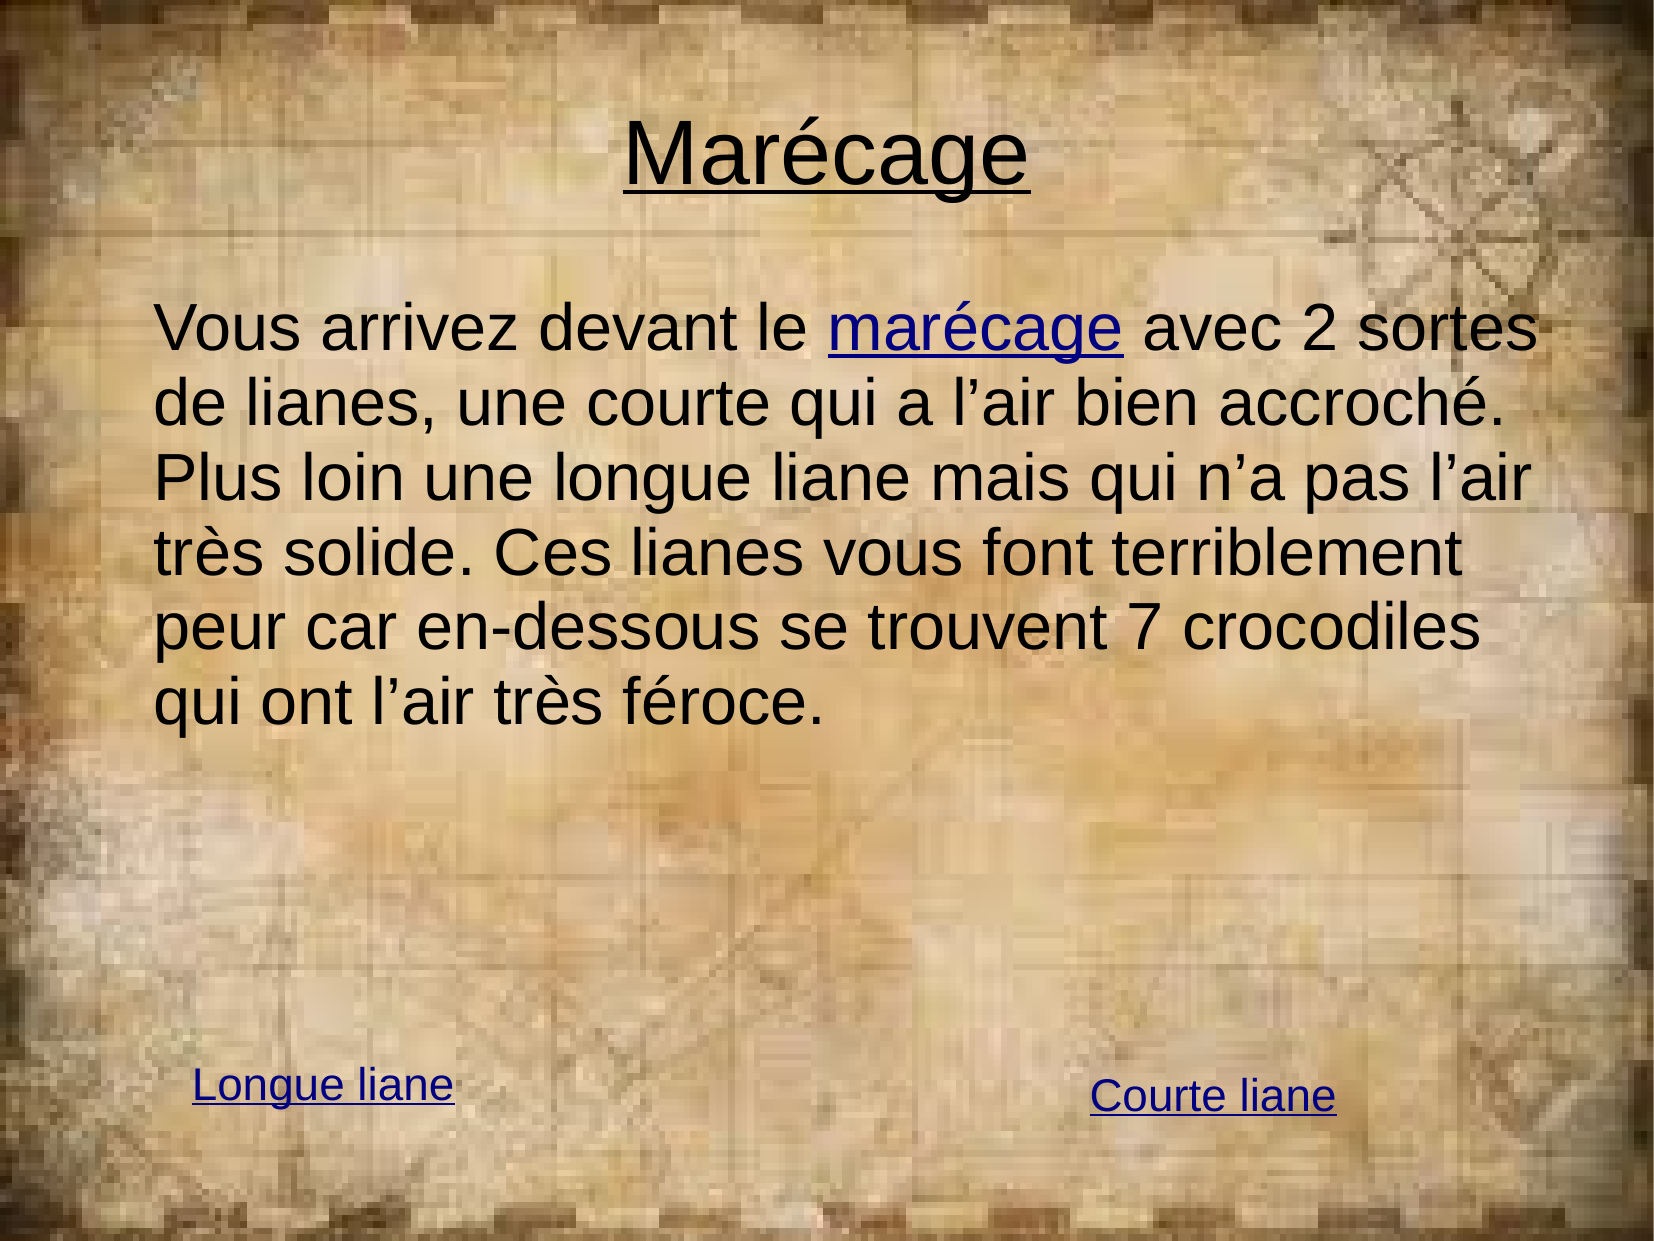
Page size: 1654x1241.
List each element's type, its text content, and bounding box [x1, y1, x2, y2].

title Marécage [82, 49, 1571, 257]
picture [0, 0, 1654, 1241]
text_box Longue liane [177, 1051, 615, 1118]
text_box Courte liane [1074, 1062, 1489, 1129]
list Vous arrivez devant le marécage avec 2 sortes de lianes, une courte qui a l’air bien accroché. Plus loin une longue liane mais qui n’a pas l’air très solide. Ces lianes vous font terriblement peur car en-dessous se trouvent 7 crocodiles qui ont l’air très féroce. [82, 290, 1571, 1010]
